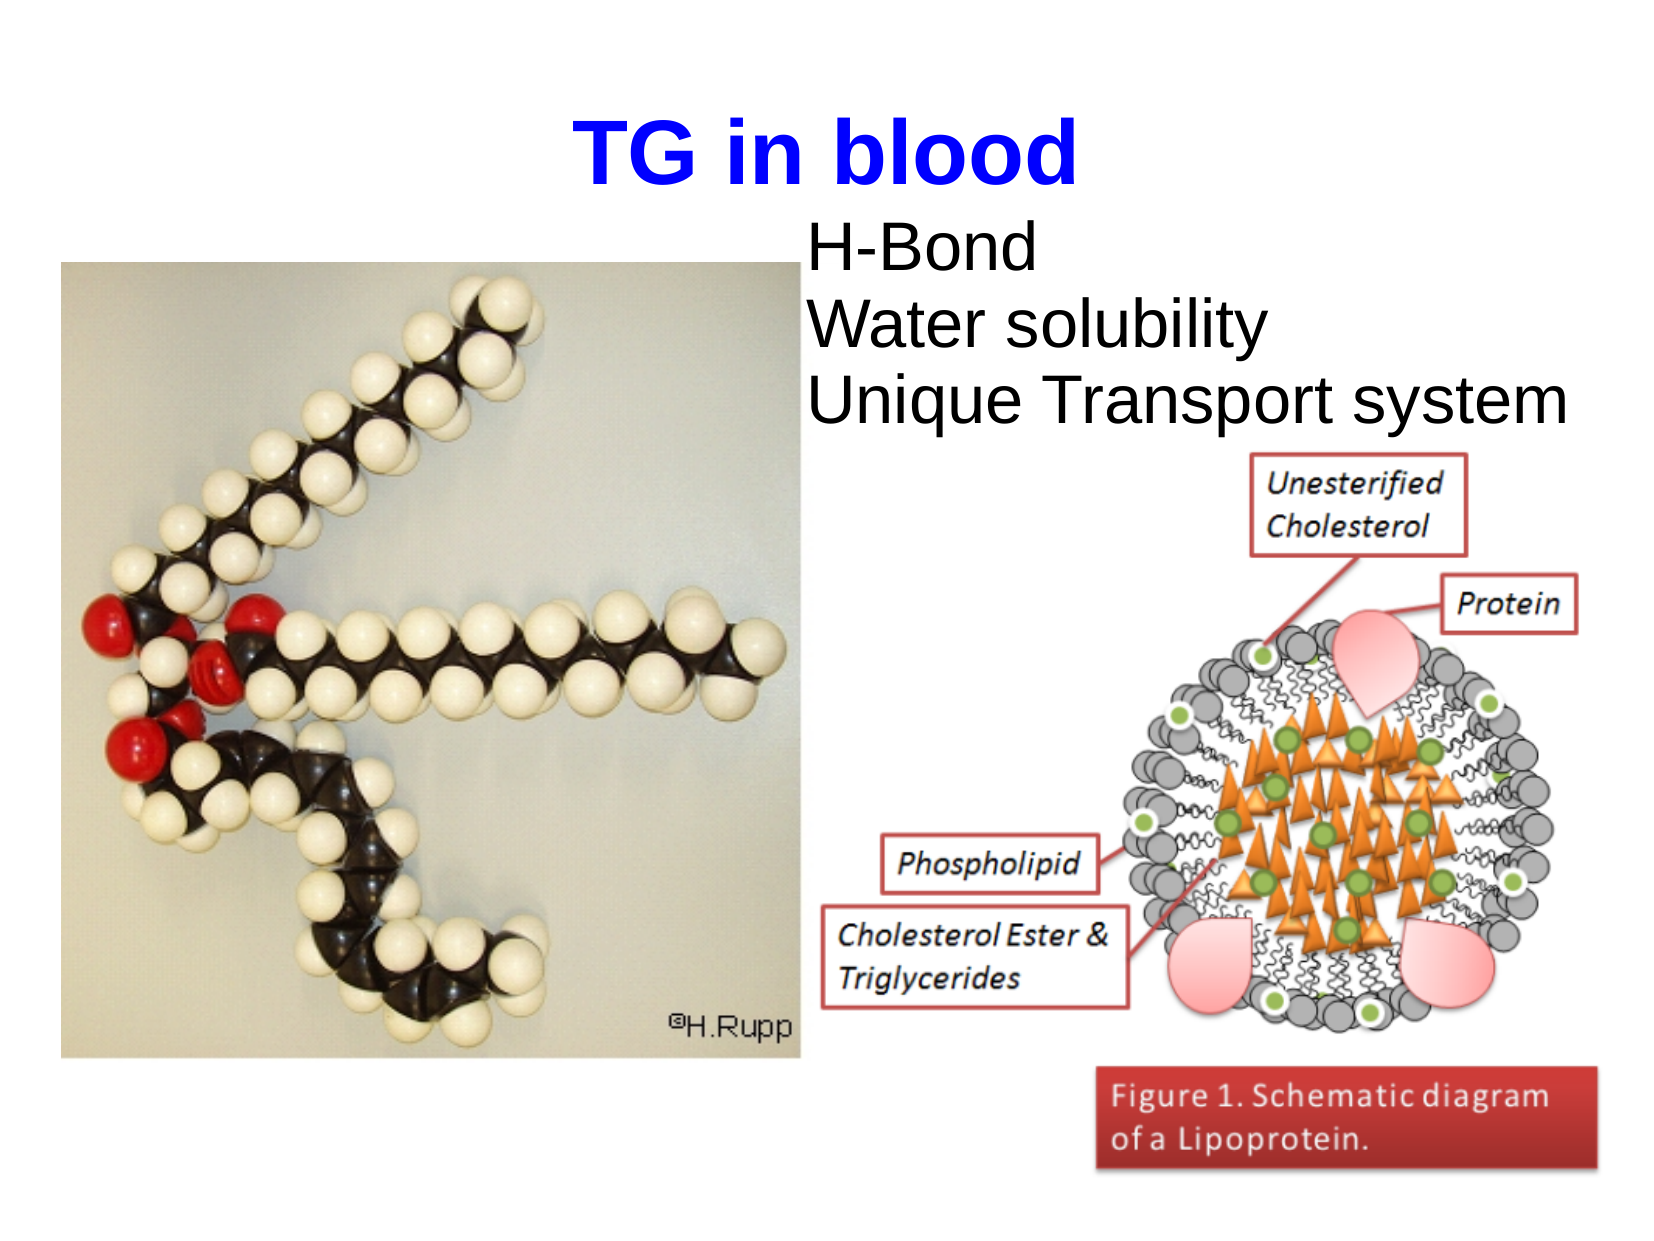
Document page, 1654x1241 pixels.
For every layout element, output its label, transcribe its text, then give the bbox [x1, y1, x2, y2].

picture [61, 262, 1607, 1182]
title TG in blood [82, 49, 1571, 257]
text_box H-Bond Water solubility Unique Transport system [791, 200, 1630, 446]
